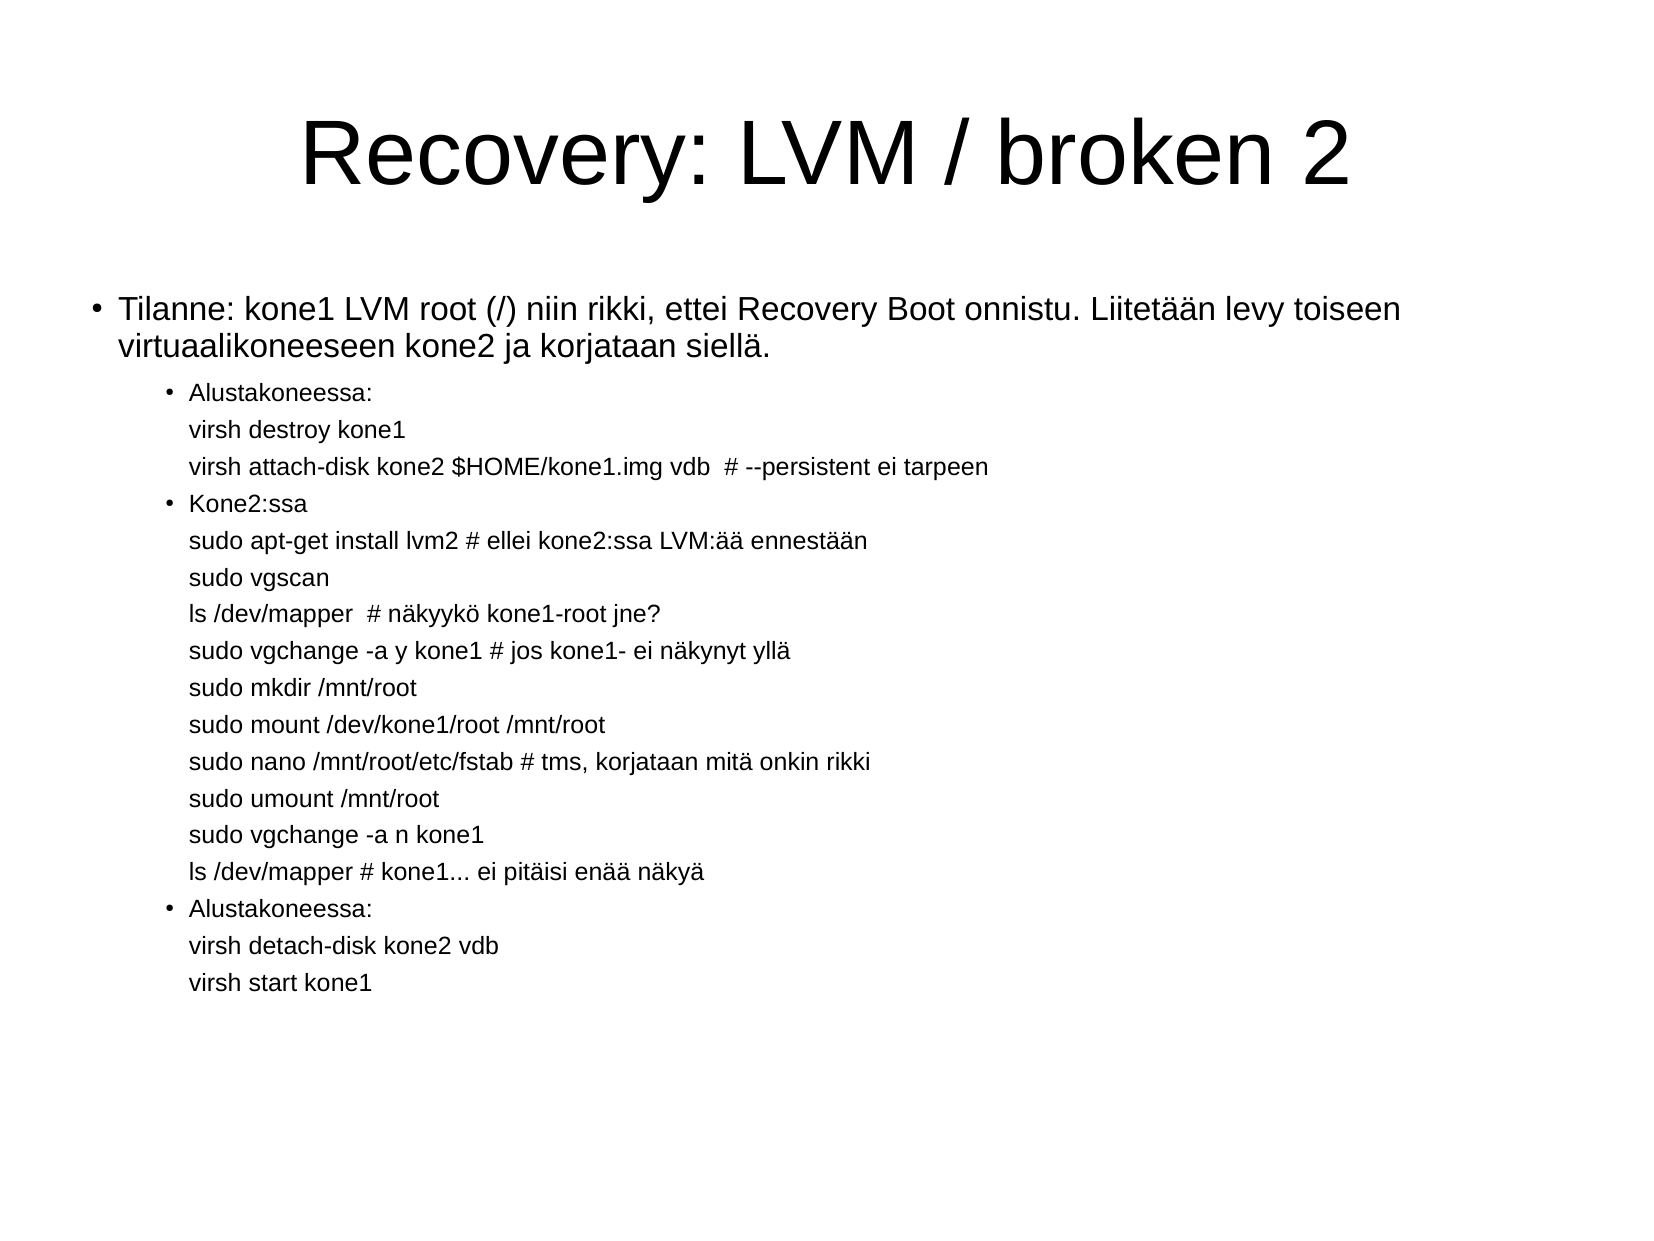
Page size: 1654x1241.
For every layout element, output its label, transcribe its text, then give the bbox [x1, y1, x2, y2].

title Recovery: LVM / broken 2 [82, 49, 1571, 257]
list Tilanne: kone1 LVM root (/) niin rikki, ettei Recovery Boot onnistu. Liitetään levy toiseen virtuaalikoneeseen kone2 ja korjataan siellä. Alustakoneessa: virsh destroy kone1 virsh attach-disk kone2 $HOME/kone1.img vdb # --persistent ei tarpeen Kone2:ssa sudo apt-get install lvm2 # ellei kone2:ssa LVM:ää ennestään sudo vgscan ls /dev/mapper # näkyykö kone1-root jne? sudo vgchange -a y kone1 # jos kone1- ei näkynyt yllä sudo mkdir /mnt/root sudo mount /dev/kone1/root /mnt/root sudo nano /mnt/root/etc/fstab # tms, korjataan mitä onkin rikki sudo umount /mnt/root sudo vgchange -a n kone1 ls /dev/mapper # kone1... ei pitäisi enää näkyä Alustakoneessa: virsh detach-disk kone2 vdb virsh start kone1 [82, 290, 1571, 1010]
